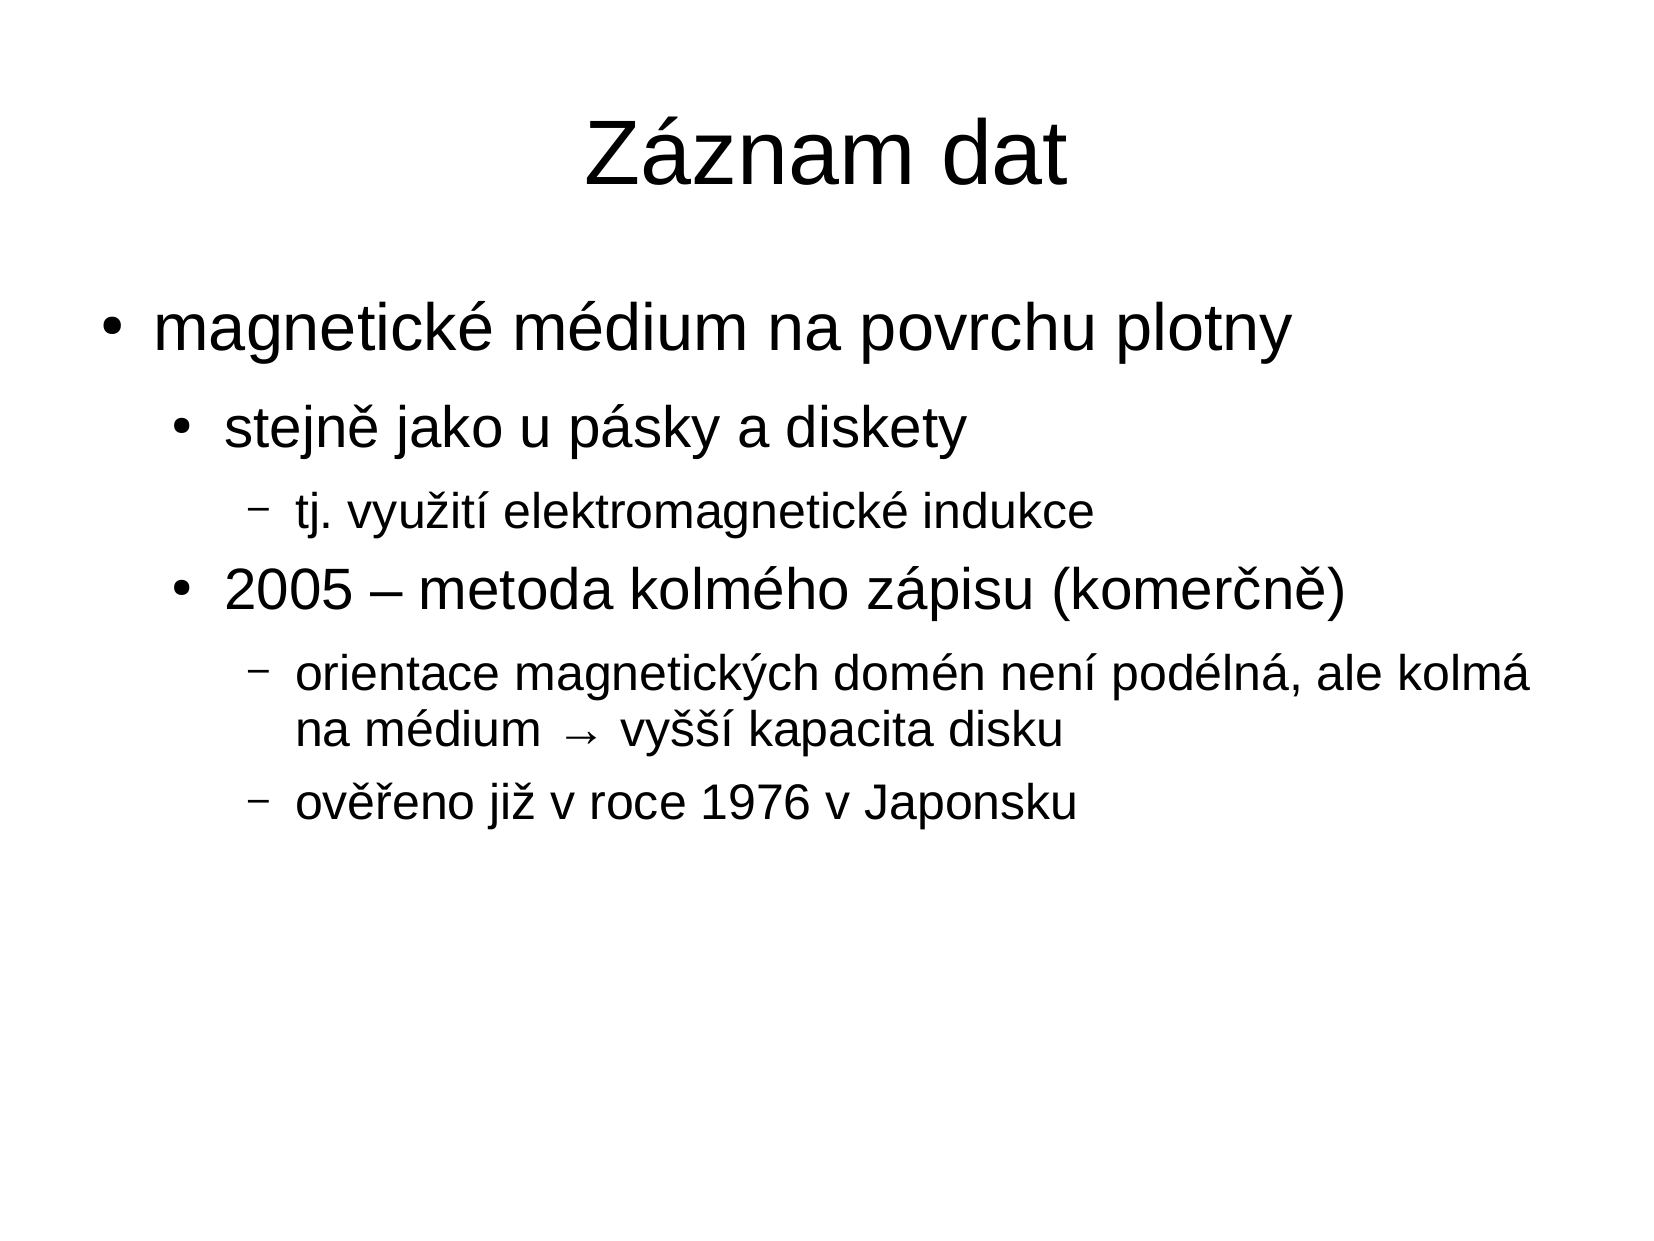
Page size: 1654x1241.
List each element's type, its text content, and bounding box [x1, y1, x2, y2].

list magnetické médium na povrchu plotny stejně jako u pásky a diskety tj. využití elektromagnetické indukce 2005 – metoda kolmého zápisu (komerčně) orientace magnetických domén není podélná, ale kolmá na médium → vyšší kapacita disku ověřeno již v roce 1976 v Japonsku [82, 290, 1571, 1109]
title Záznam dat [82, 49, 1571, 257]
